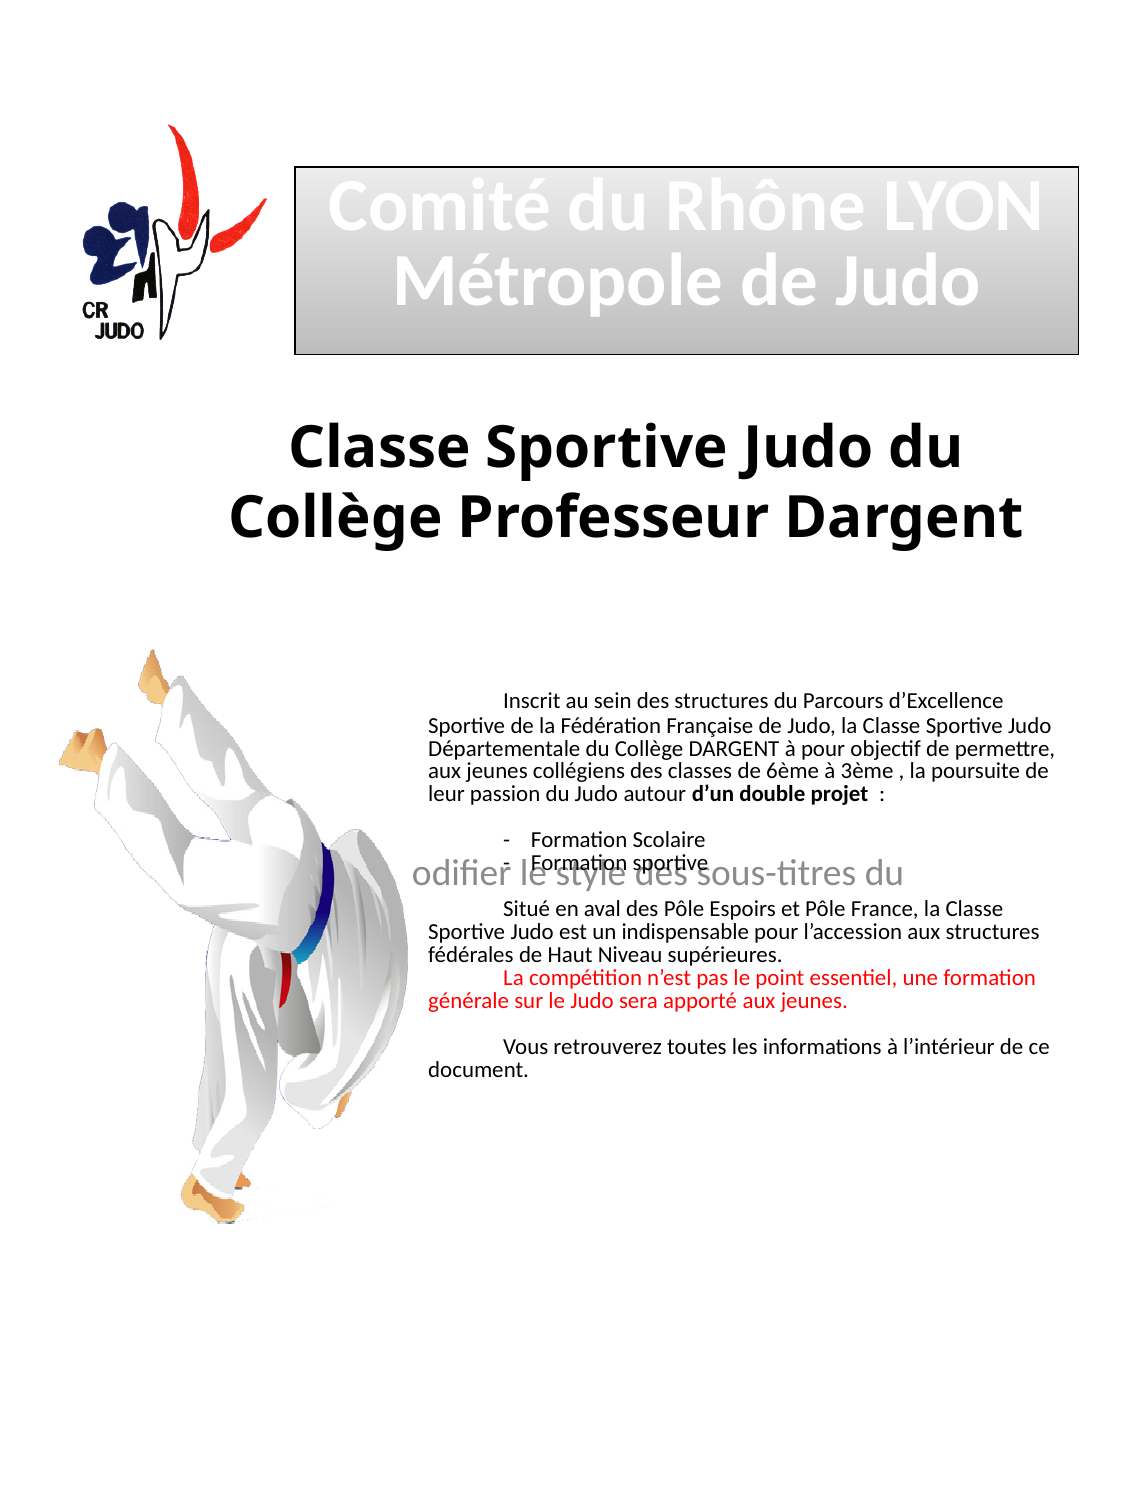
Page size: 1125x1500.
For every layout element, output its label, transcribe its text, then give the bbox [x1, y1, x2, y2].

text_box Comité du Rhône LYON Métropole de Judo [295, 166, 1079, 355]
title Classe Sportive Judo du Collège Professeur Dargent [206, 367, 1046, 591]
text_box Inscrit au sein des structures du Parcours d’Excellence Sportive de la Fédération Française de Judo, la Classe Sportive Judo Départementale du Collège DARGENT à pour objectif de permettre, aux jeunes collégiens des classes de 6ème à 3ème , la poursuite de leur passion du Judo autour d’un double projet : - Formation Scolaire - Formation sportive Situé en aval des Pôle Espoirs et Pôle France, la Classe Sportive Judo est un indispensable pour l’accession aux structures fédérales de Haut Niveau supérieures. La compétition n’est pas le point essentiel, une formation générale sur le Judo sera apporté aux jeunes. Vous retrouverez toutes les informations à l’intérieur de ce document. [413, 679, 1085, 1241]
picture [59, 649, 411, 1224]
picture [59, 118, 276, 352]
